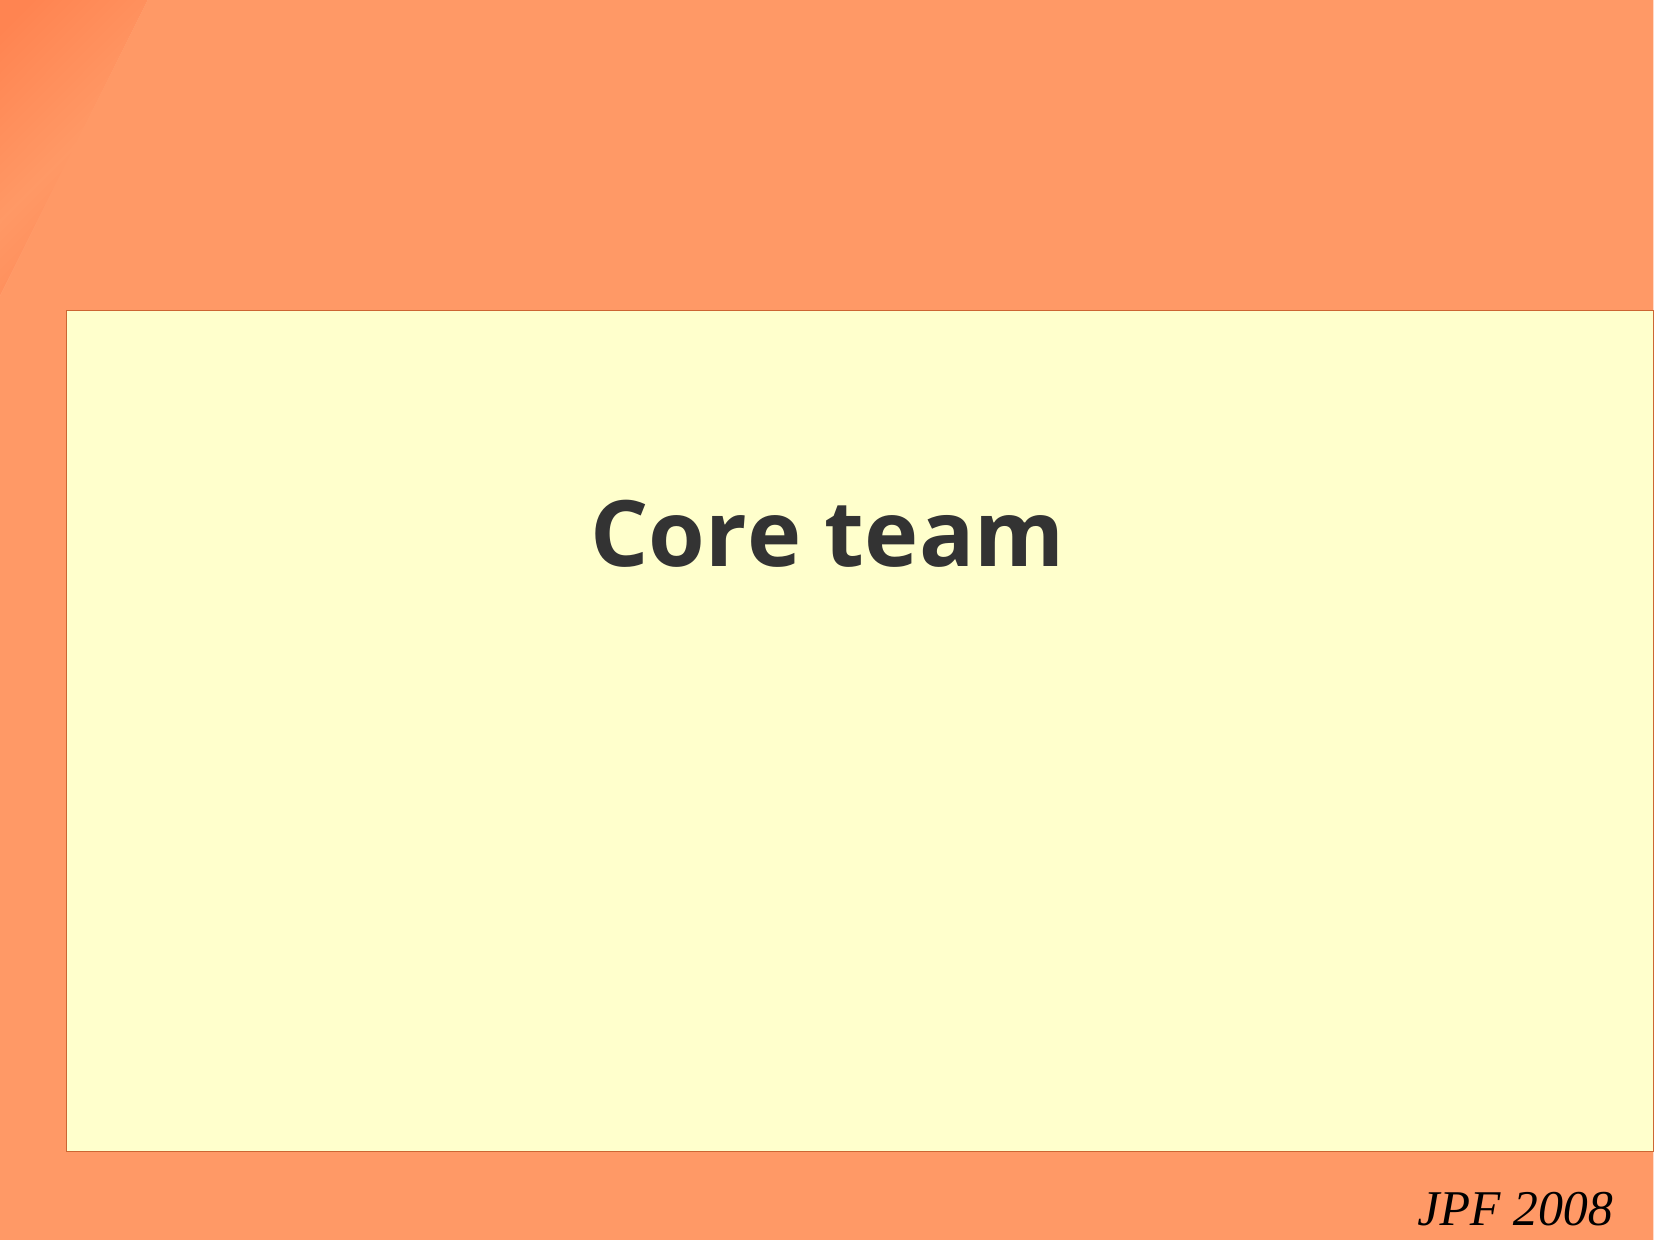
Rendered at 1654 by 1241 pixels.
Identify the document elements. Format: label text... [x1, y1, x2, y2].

title Core team [121, 427, 1534, 635]
